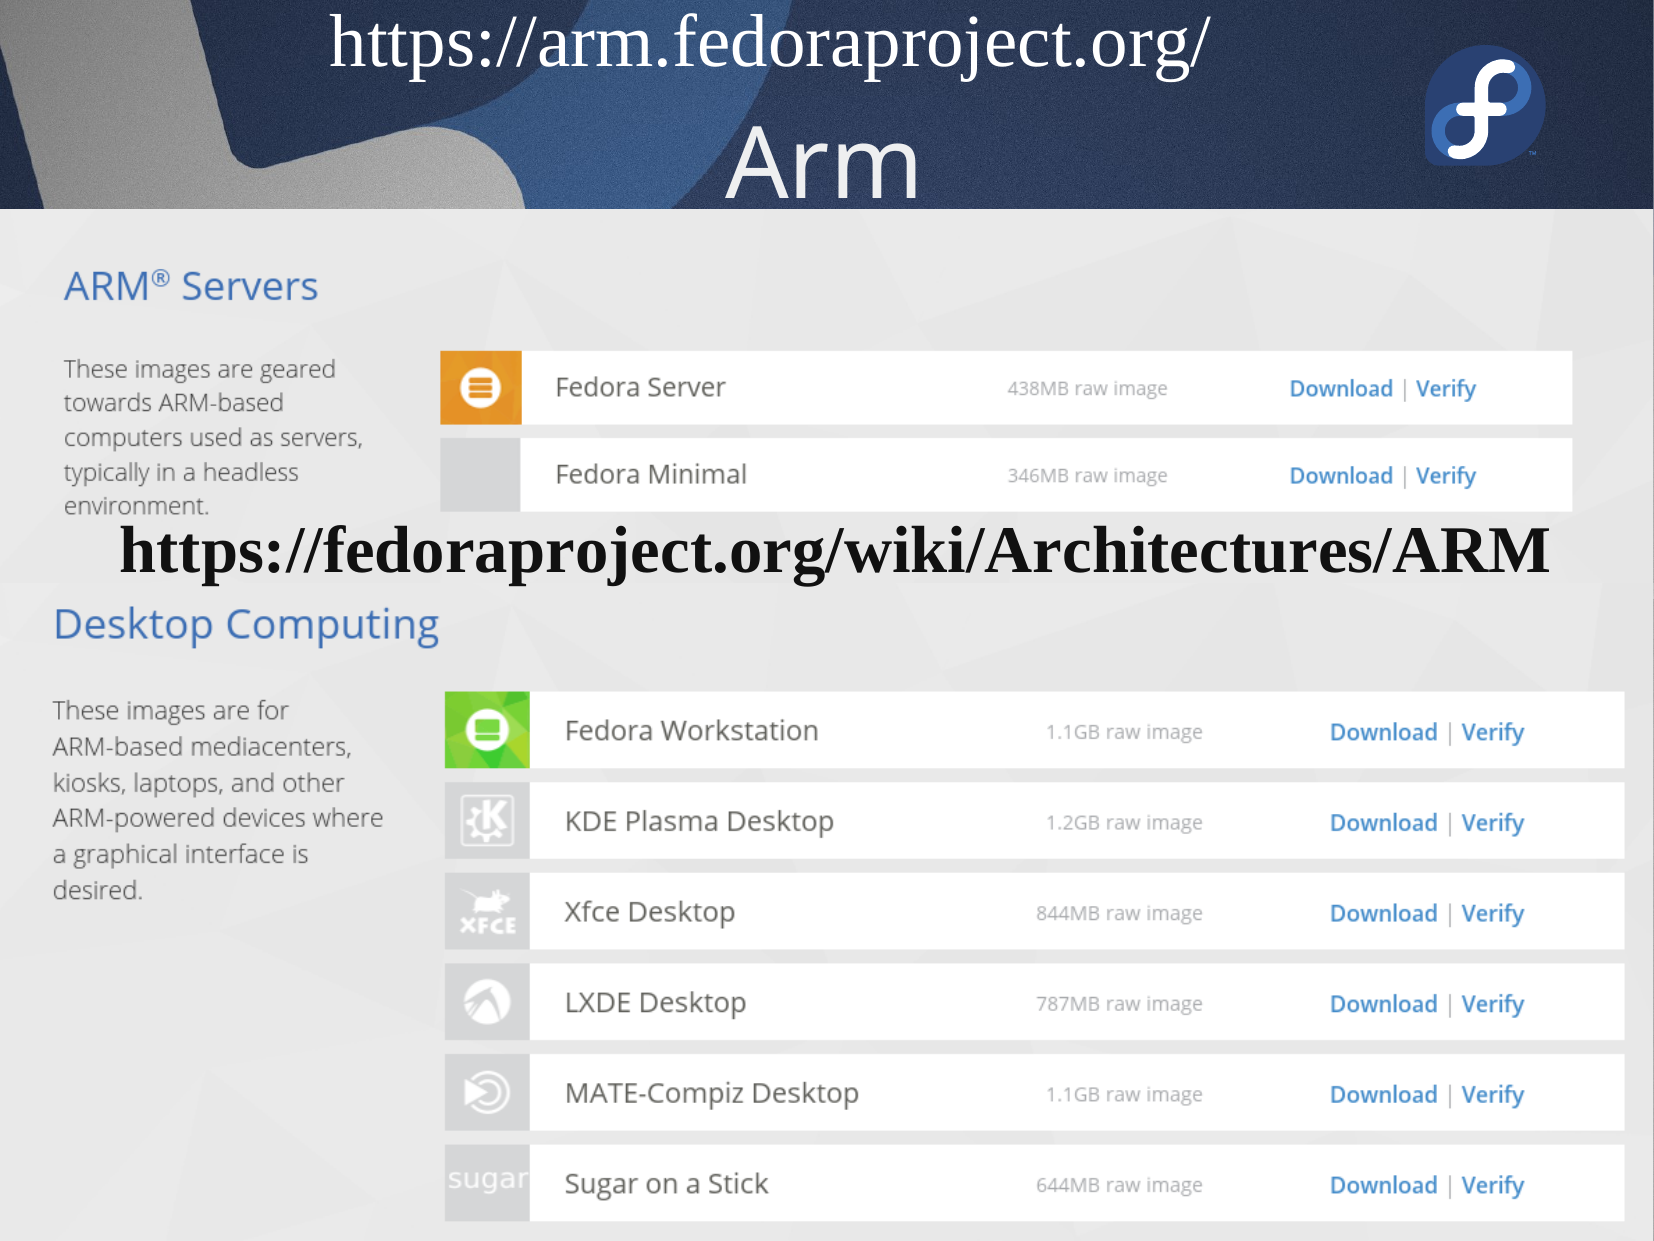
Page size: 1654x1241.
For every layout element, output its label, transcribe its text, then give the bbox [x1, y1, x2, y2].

text_box Arm [86, 59, 1563, 209]
text_box https://arm.fedoraproject.org/ [315, 0, 1417, 181]
picture [0, 0, 1654, 1241]
text_box https://fedoraproject.org/wiki/Architectures/ARM [105, 505, 1654, 676]
